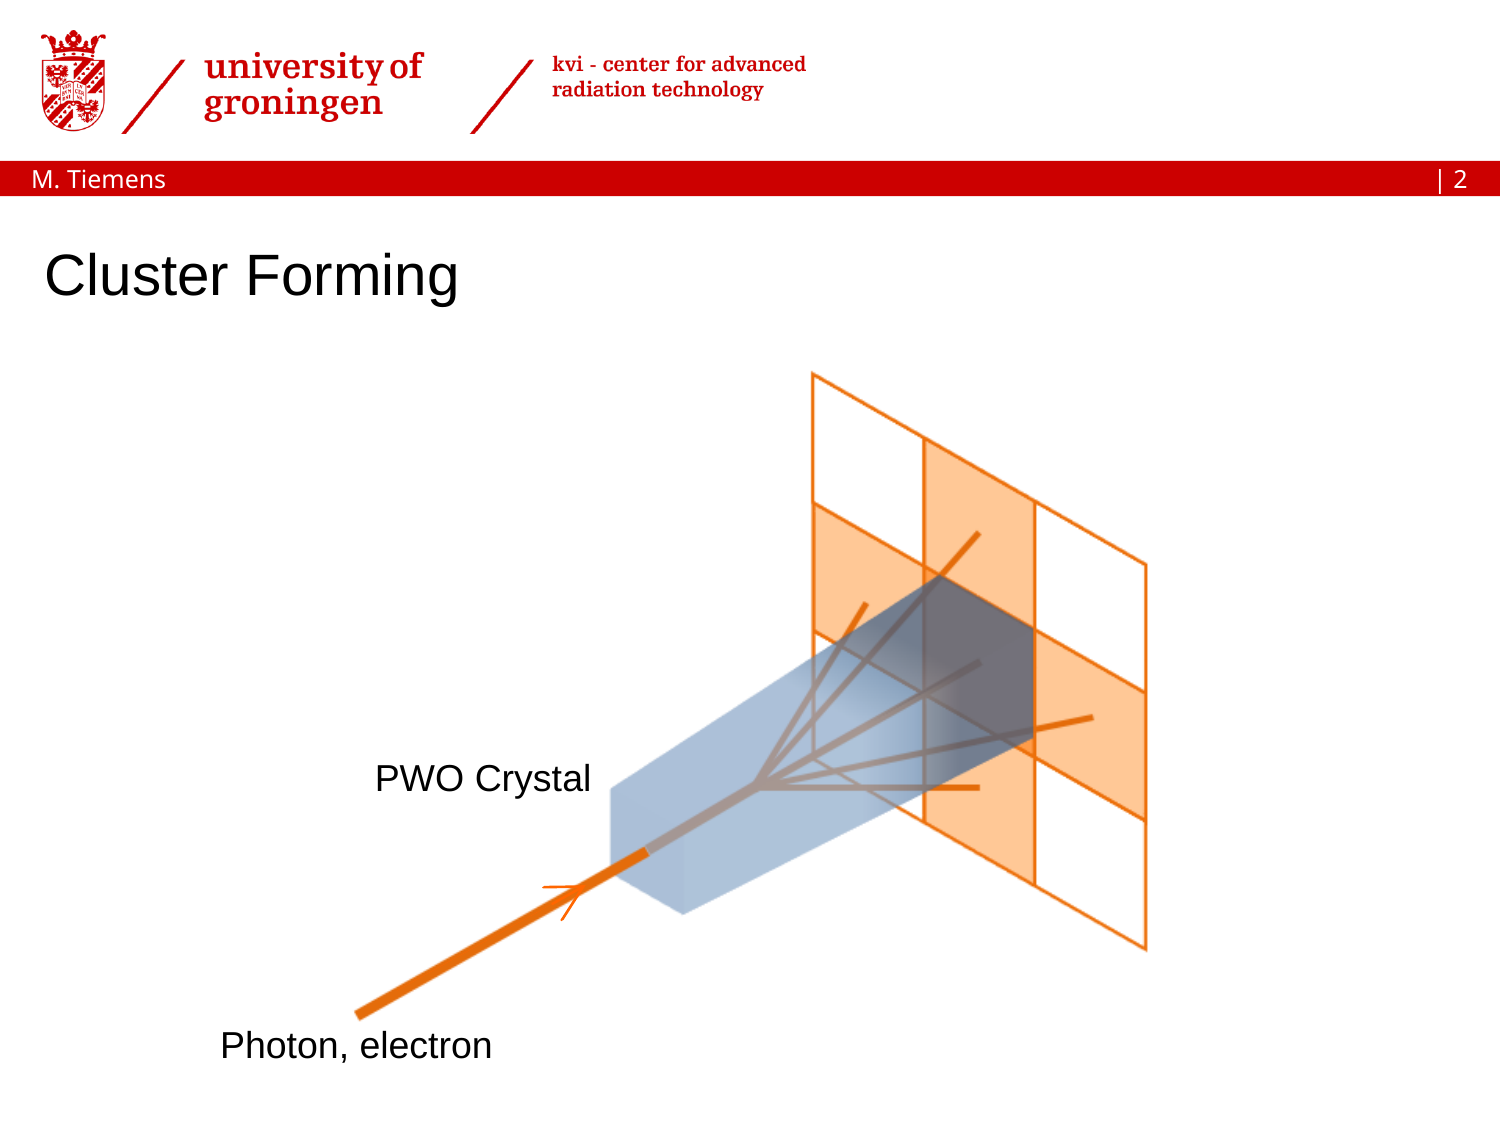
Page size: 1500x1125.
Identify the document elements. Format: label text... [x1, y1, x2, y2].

picture [41, 30, 806, 134]
text_box [0, 0, 1500, 197]
text_box PWO Crystal [360, 750, 631, 811]
picture [195, 329, 1204, 1048]
text_box Photon, electron [205, 1016, 508, 1089]
text_box Cluster Forming [30, 235, 475, 315]
text_box | <number> [1316, 155, 1483, 235]
text_box M. Tiemens [16, 155, 228, 201]
